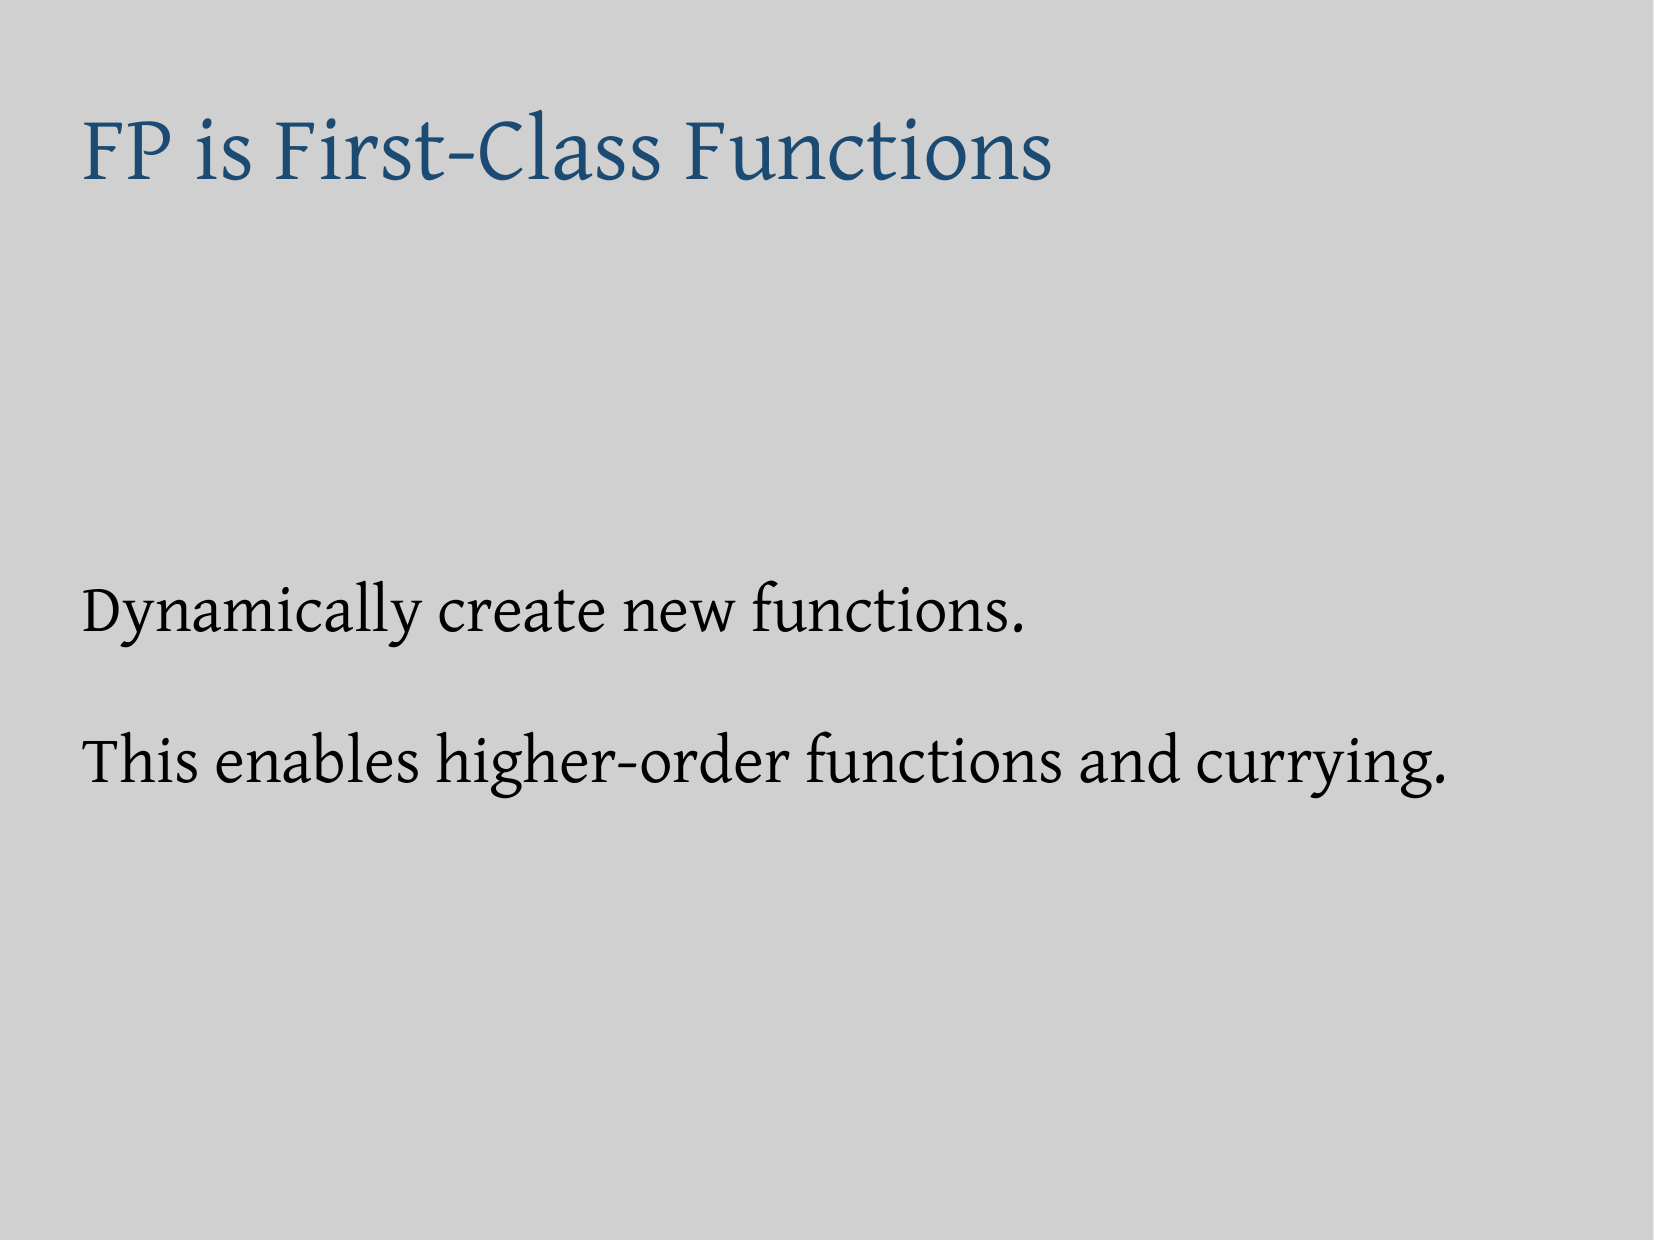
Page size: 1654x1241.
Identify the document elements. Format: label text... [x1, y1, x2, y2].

subtitle Dynamically create new functions. This enables higher-order functions and currying. [82, 290, 1571, 1010]
title FP is First-Class Functions [82, 49, 1571, 257]
